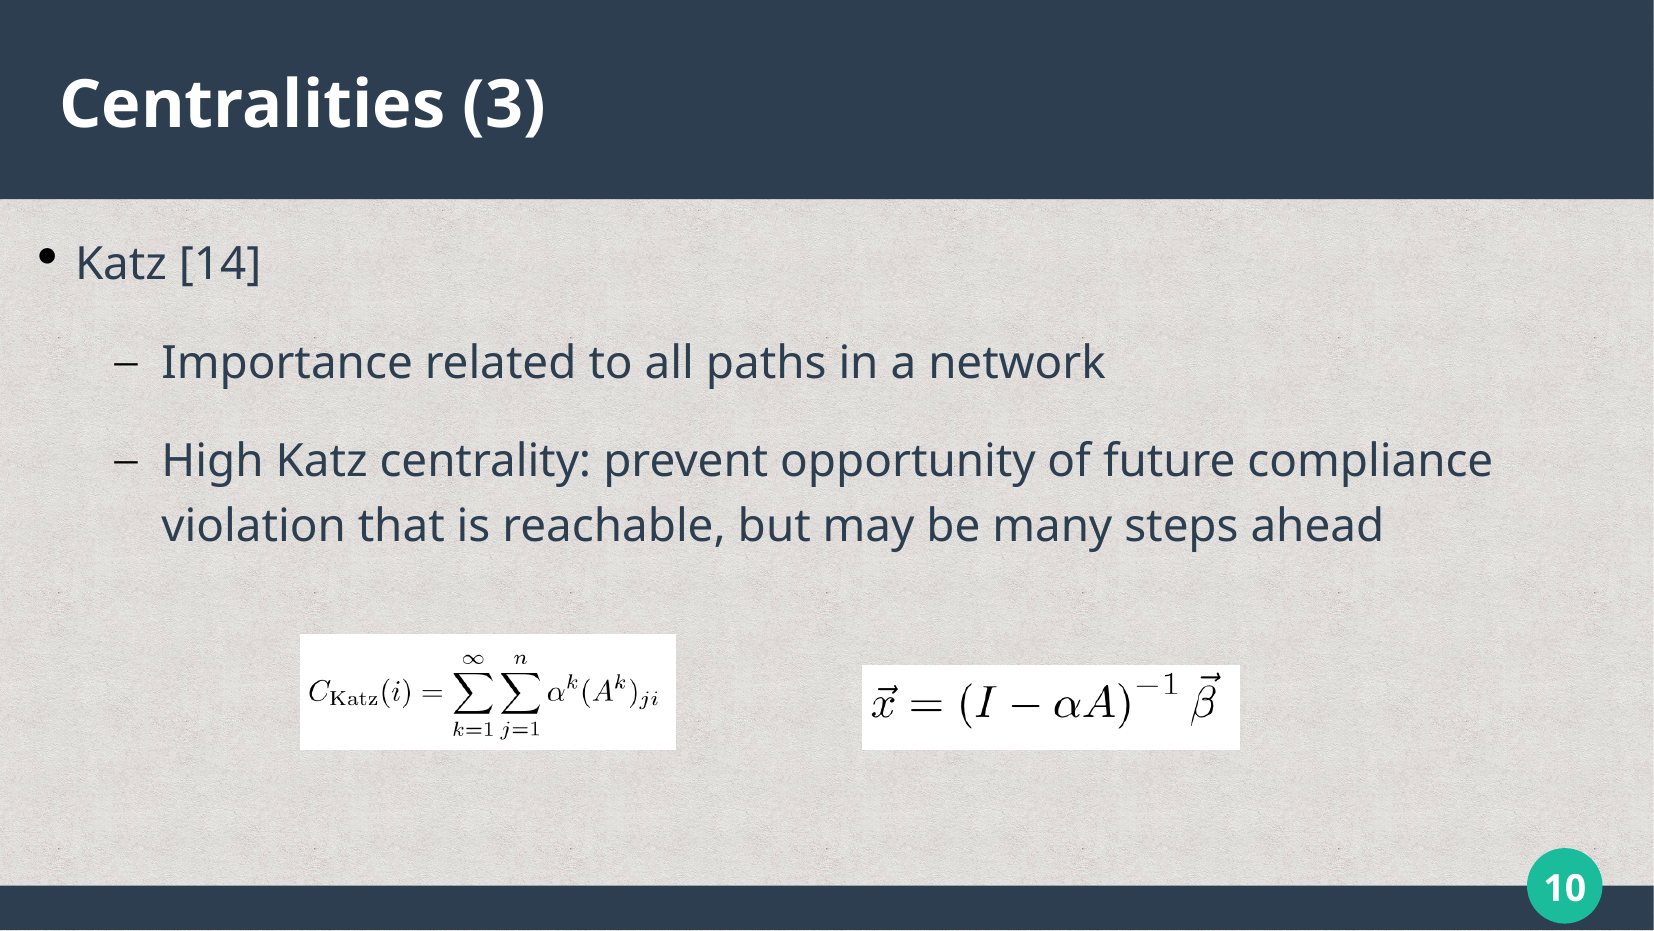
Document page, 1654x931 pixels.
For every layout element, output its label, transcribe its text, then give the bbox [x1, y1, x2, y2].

picture [0, 200, 1654, 885]
text_box Katz [14] Importance related to all paths in a network High Katz centrality: prevent opportunity of future compliance violation that is reachable, but may be many steps ahead [39, 223, 1575, 826]
title Centralities (3) [59, 36, 1595, 155]
